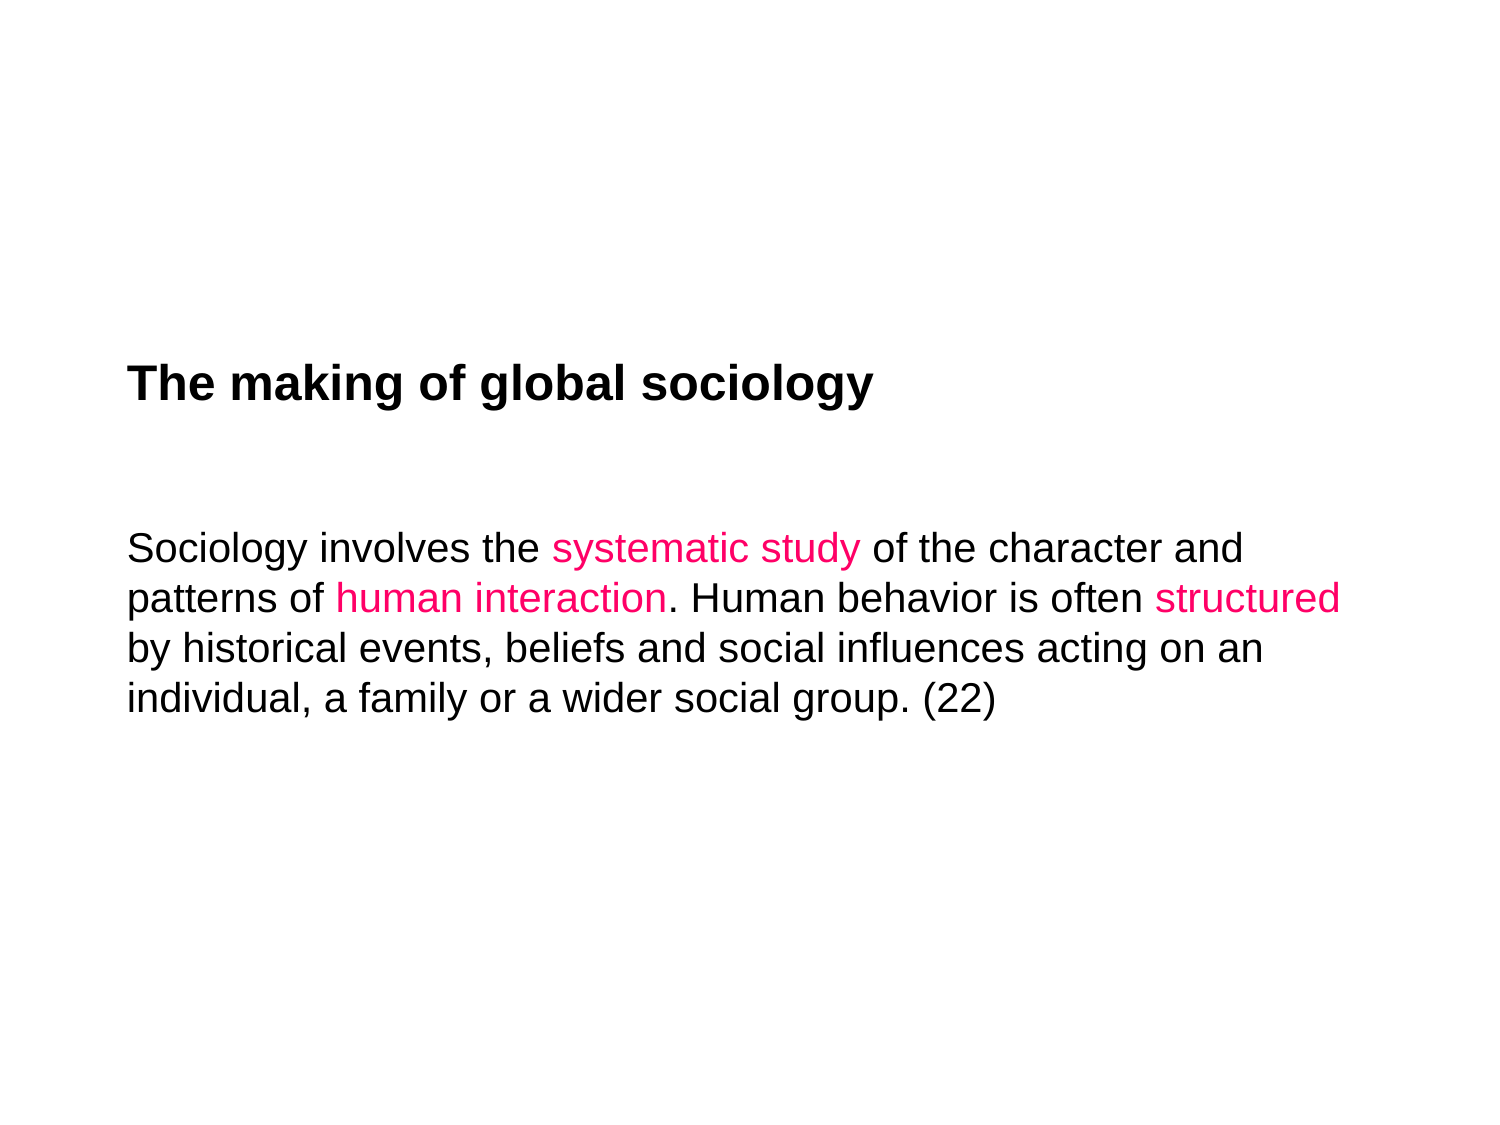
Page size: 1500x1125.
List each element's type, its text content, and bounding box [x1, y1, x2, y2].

text_box The making of global sociology Sociology involves the systematic study of the character and patterns of human interaction. Human behavior is often structured by historical events, beliefs and social influences acting on an individual, a family or a wider social group. (22) [112, 342, 1400, 729]
